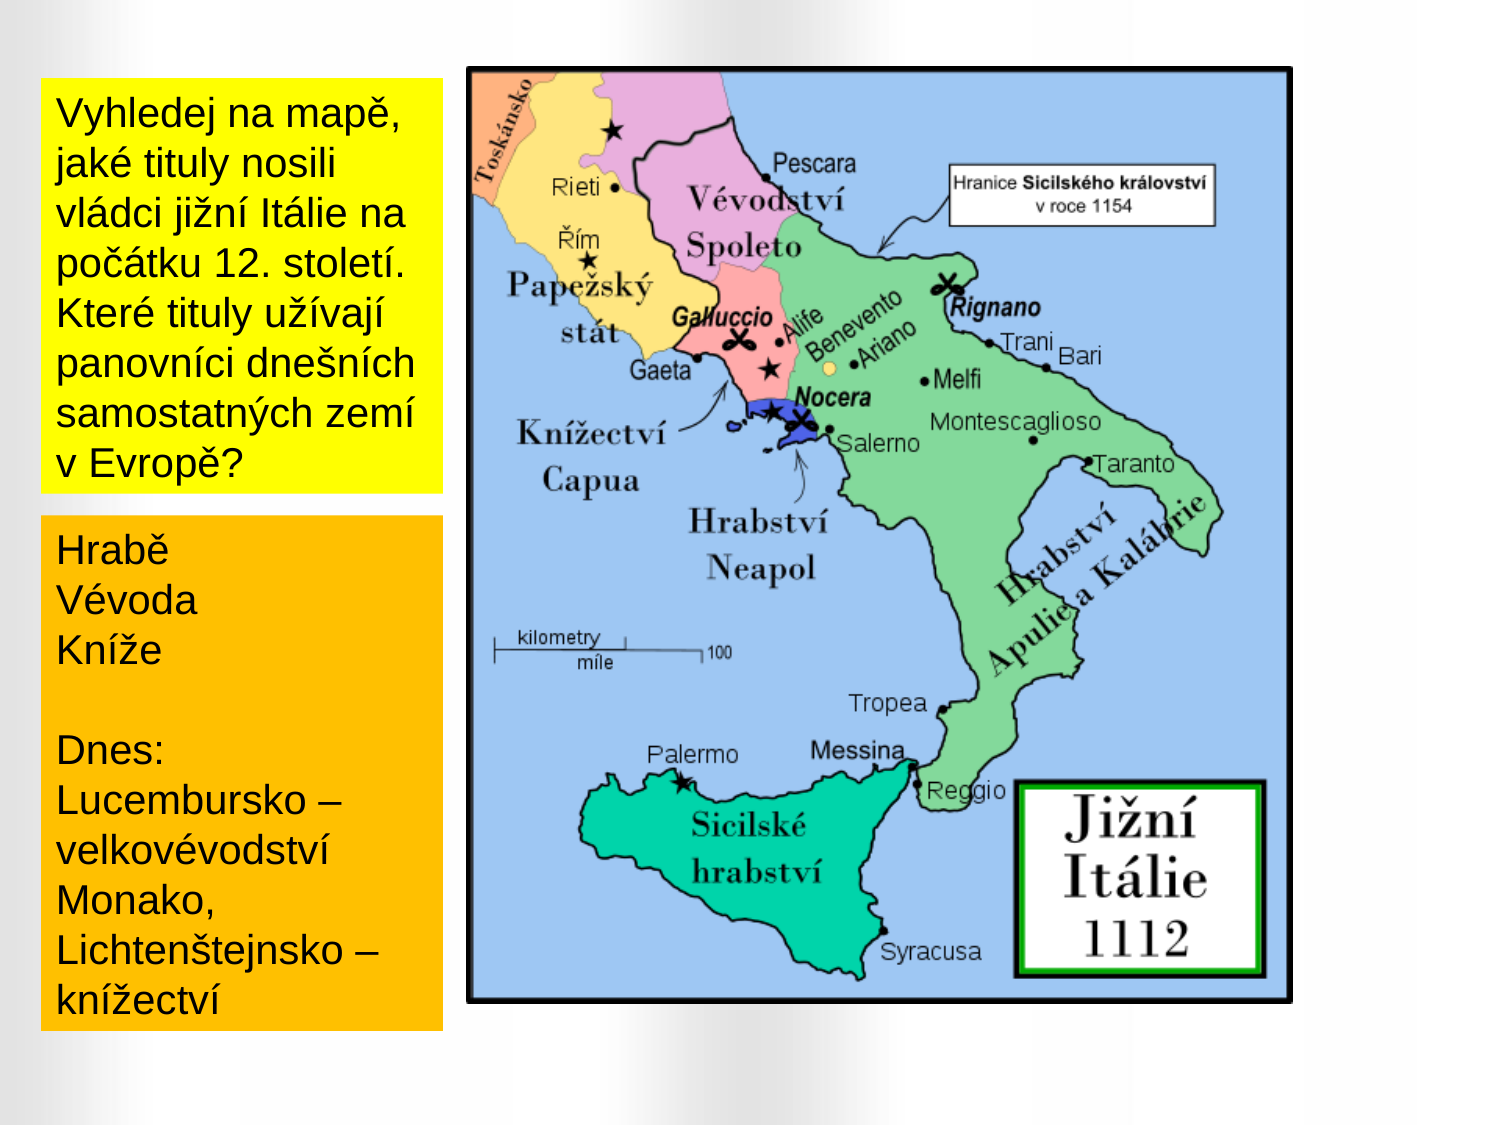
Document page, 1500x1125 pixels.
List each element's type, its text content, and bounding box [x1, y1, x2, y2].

text_box Vyhledej na mapě, jaké tituly nosili vládci jižní Itálie na počátku 12. století. Které tituly užívají panovníci dnešních samostatných zemí v Evropě? [41, 78, 443, 494]
picture [0, 0, 1500, 1125]
text_box Hrabě Vévoda Kníže Dnes: Lucembursko – velkovévodství Monako, Lichtenštejnsko – knížectví [41, 515, 443, 1031]
